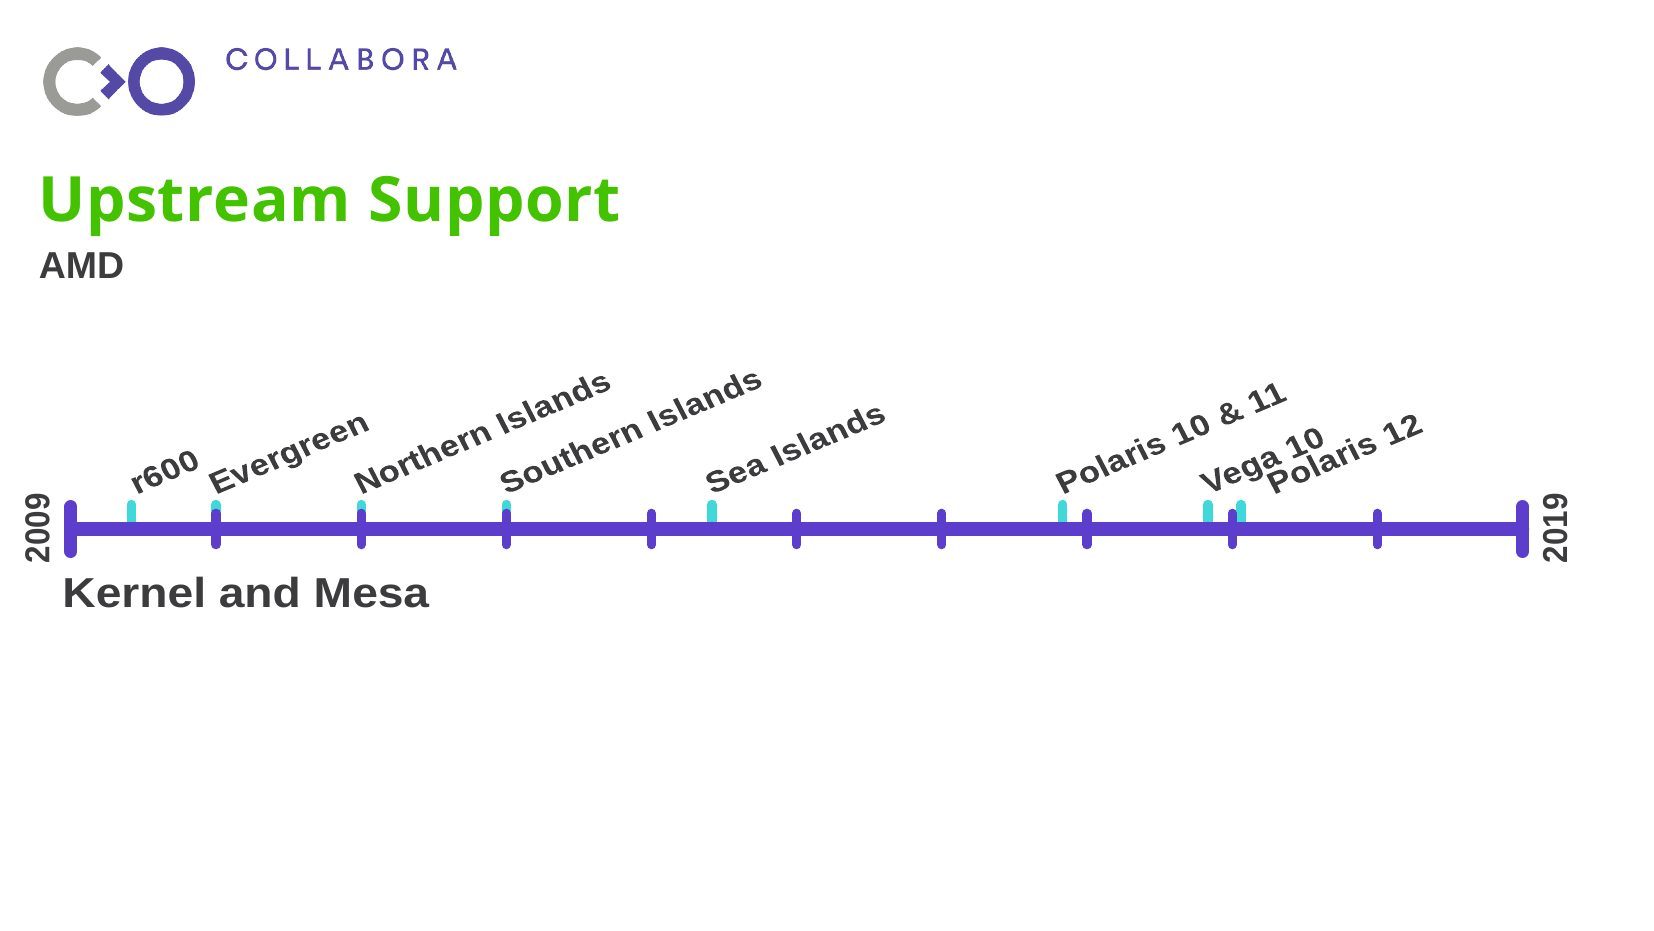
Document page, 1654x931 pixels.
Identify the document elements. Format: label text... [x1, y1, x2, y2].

title Upstream Support [38, 159, 1614, 216]
text_box AMD [38, 240, 1612, 290]
picture [3, 304, 1654, 642]
picture [43, 47, 457, 116]
